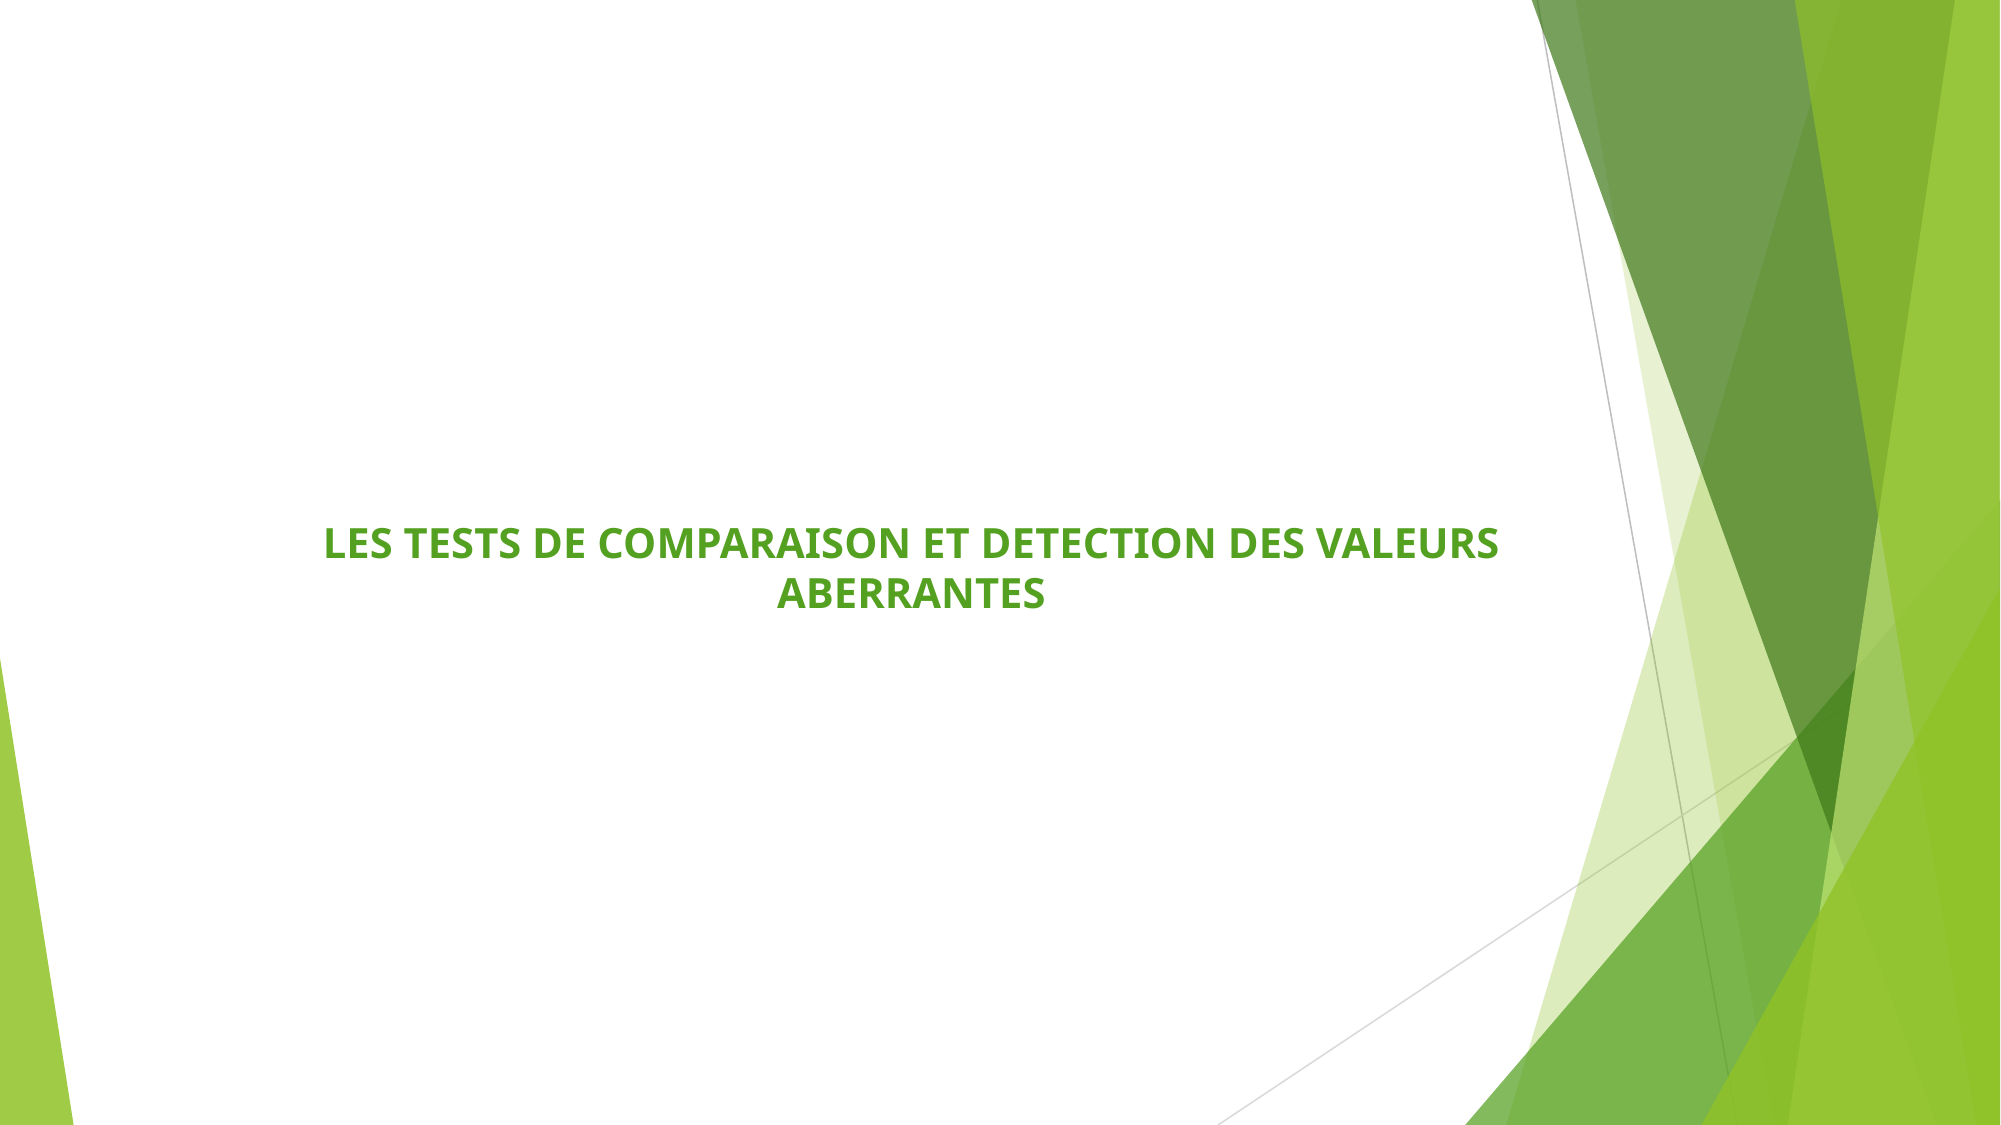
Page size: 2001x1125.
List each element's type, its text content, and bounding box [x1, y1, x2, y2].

text_box LES TESTS DE COMPARAISON ET DETECTION DES VALEURS ABERRANTES [195, 509, 1628, 576]
